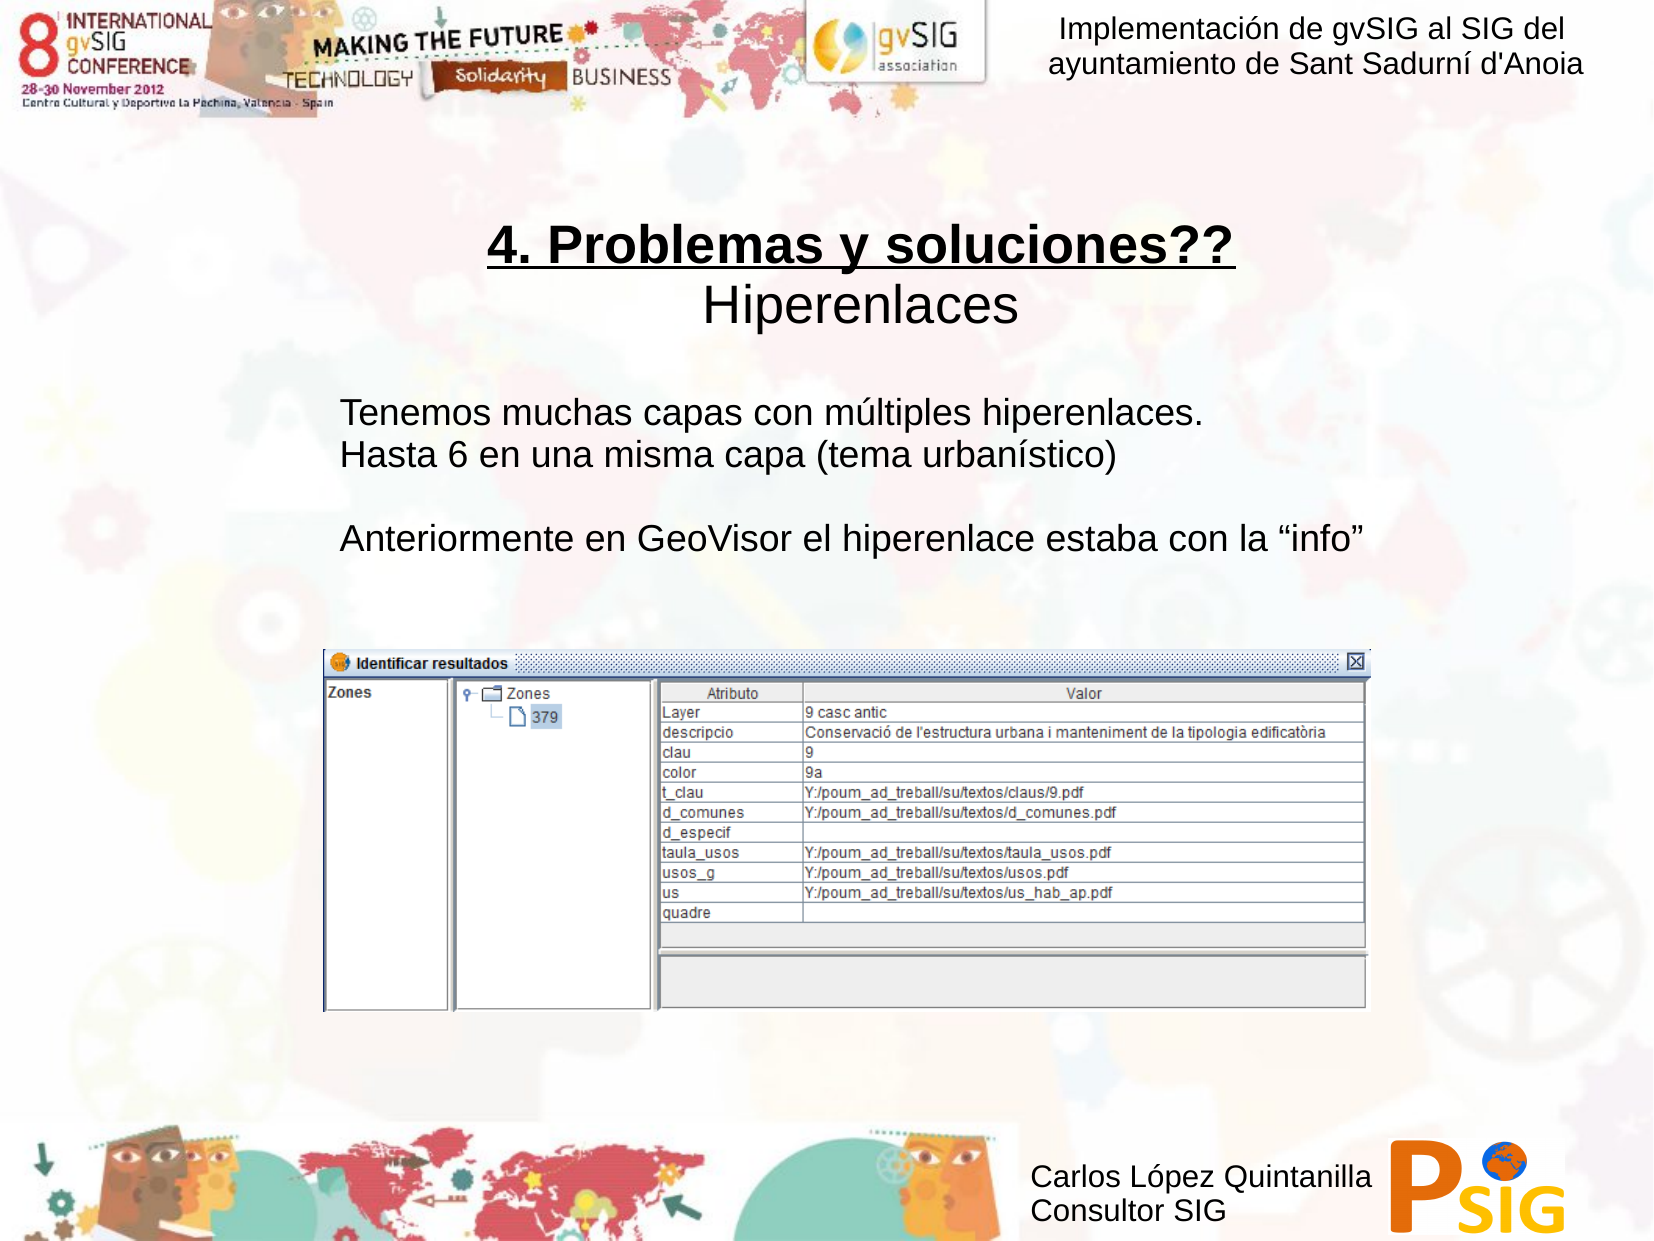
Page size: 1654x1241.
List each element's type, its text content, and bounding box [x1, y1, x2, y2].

text_box 4. Problemas y soluciones?? Hiperenlaces [472, 206, 1251, 345]
picture [0, 0, 1654, 1241]
text_box Tenemos muchas capas con múltiples hiperenlaces. Hasta 6 en una misma capa (tema urbanístico) Anteriormente en GeoVisor el hiperenlace estaba con la “info” [324, 383, 1379, 651]
